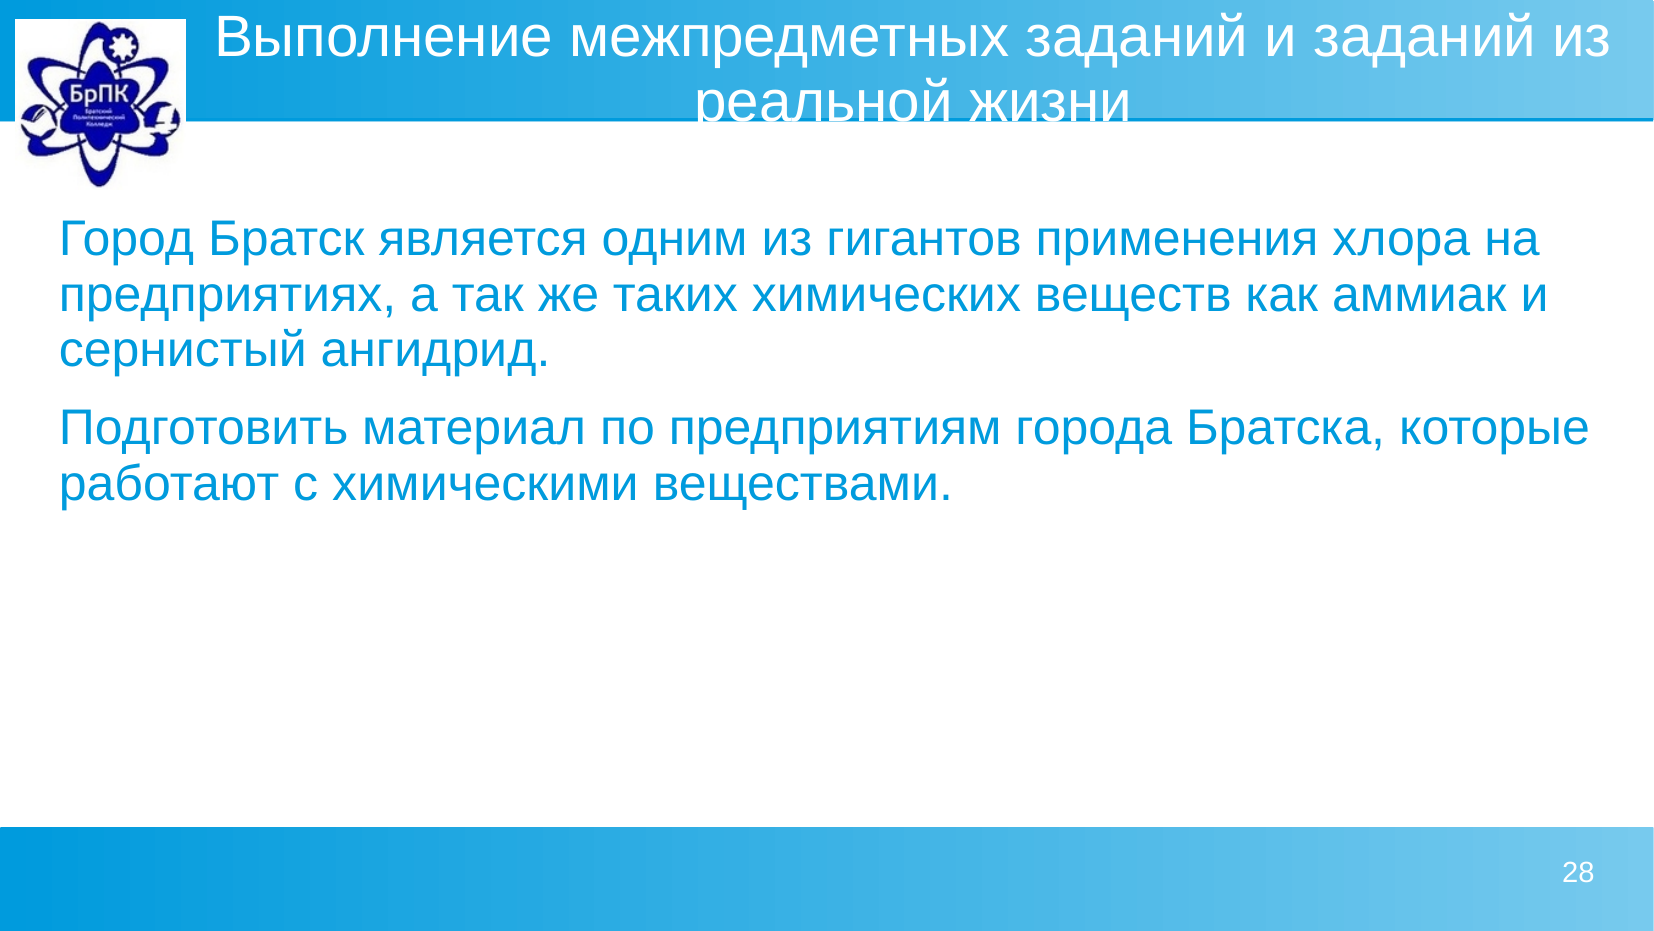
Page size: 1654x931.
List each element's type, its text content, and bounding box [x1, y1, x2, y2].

title Выполнение межпредметных заданий и заданий из реальной жизни [123, 3, 1654, 134]
list Город Братск является одним из гигантов применения хлора на предприятиях, а так же таких химических веществ как аммиак и сернистый ангидрид. Подготовить материал по предприятиям города Братска, которые работают с химическими веществами. [59, 210, 1595, 768]
picture [15, 20, 186, 190]
